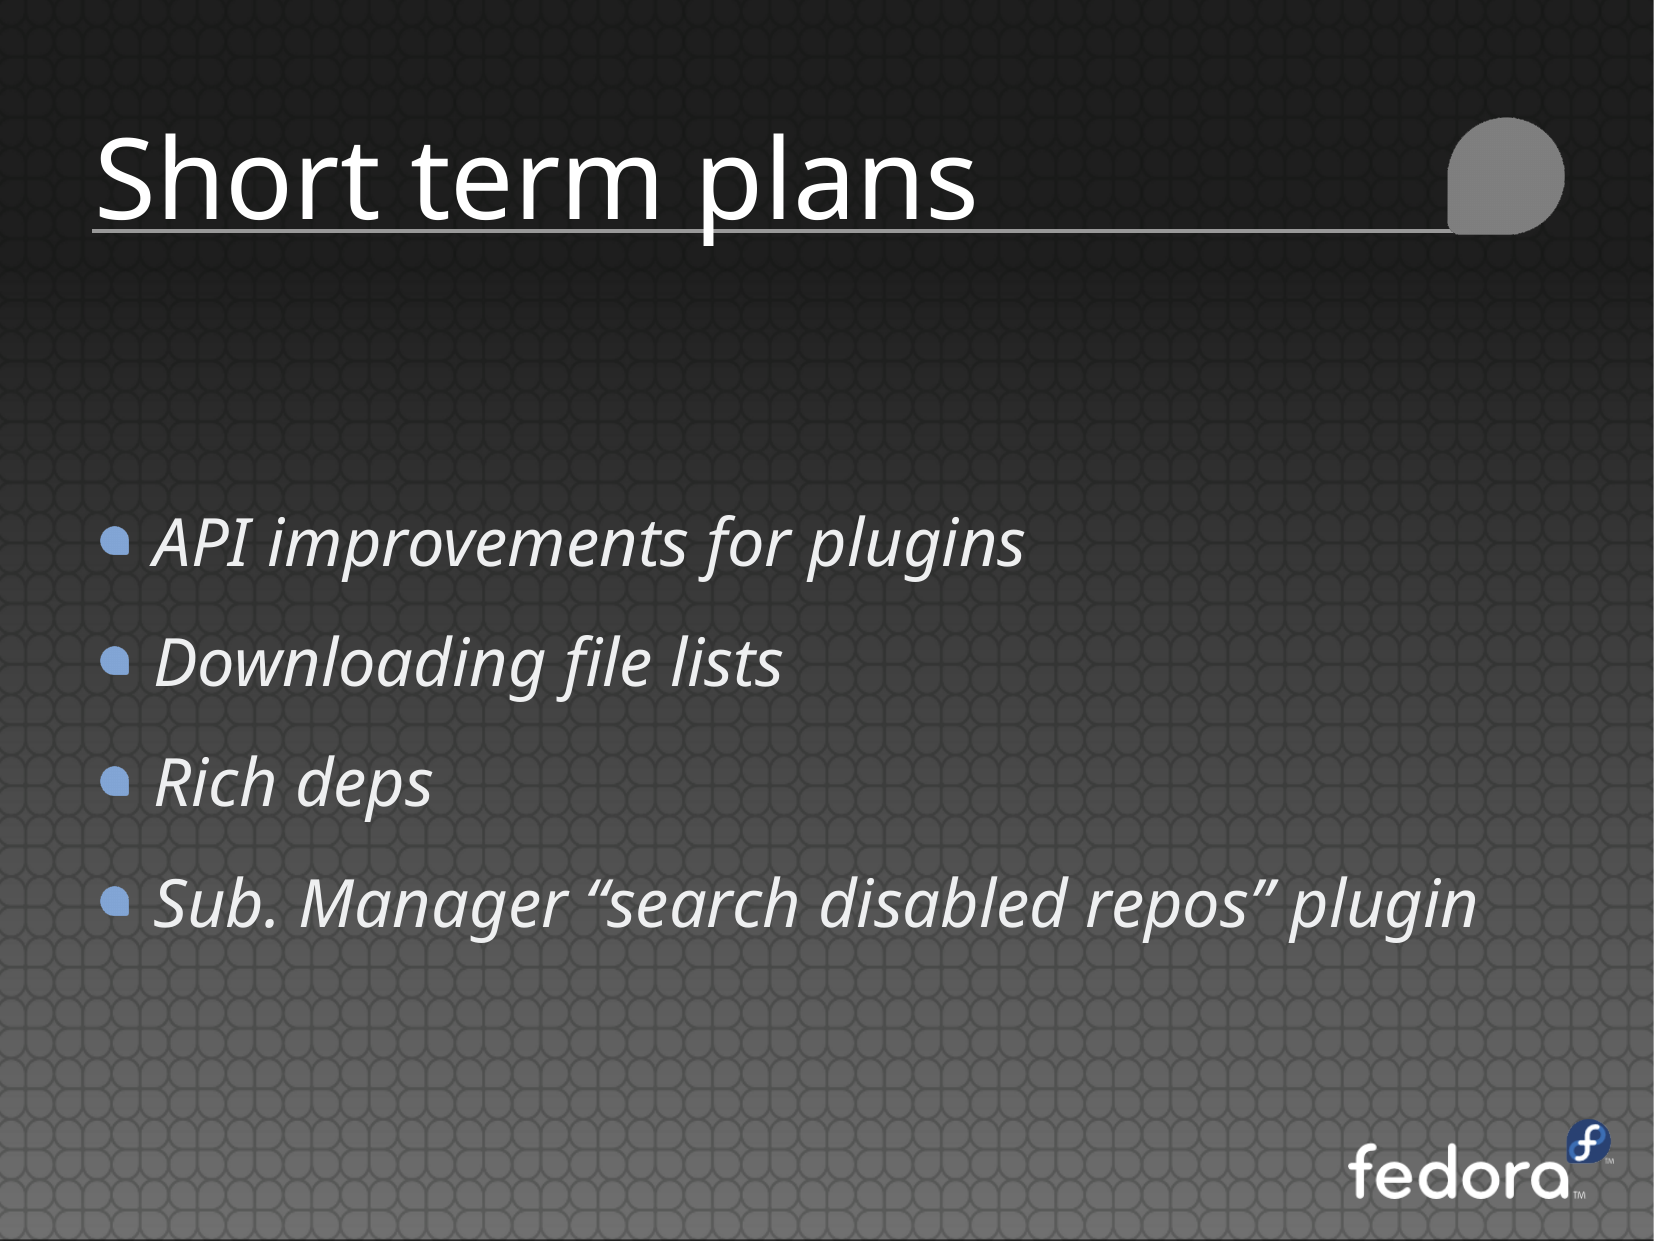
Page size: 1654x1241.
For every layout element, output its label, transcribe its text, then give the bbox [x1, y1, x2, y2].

title Short term plans [94, 100, 1426, 251]
list API improvements for plugins Downloading file lists Rich deps Sub. Manager “search disabled repos” plugin [82, 290, 1571, 1152]
picture [0, 0, 1654, 1241]
